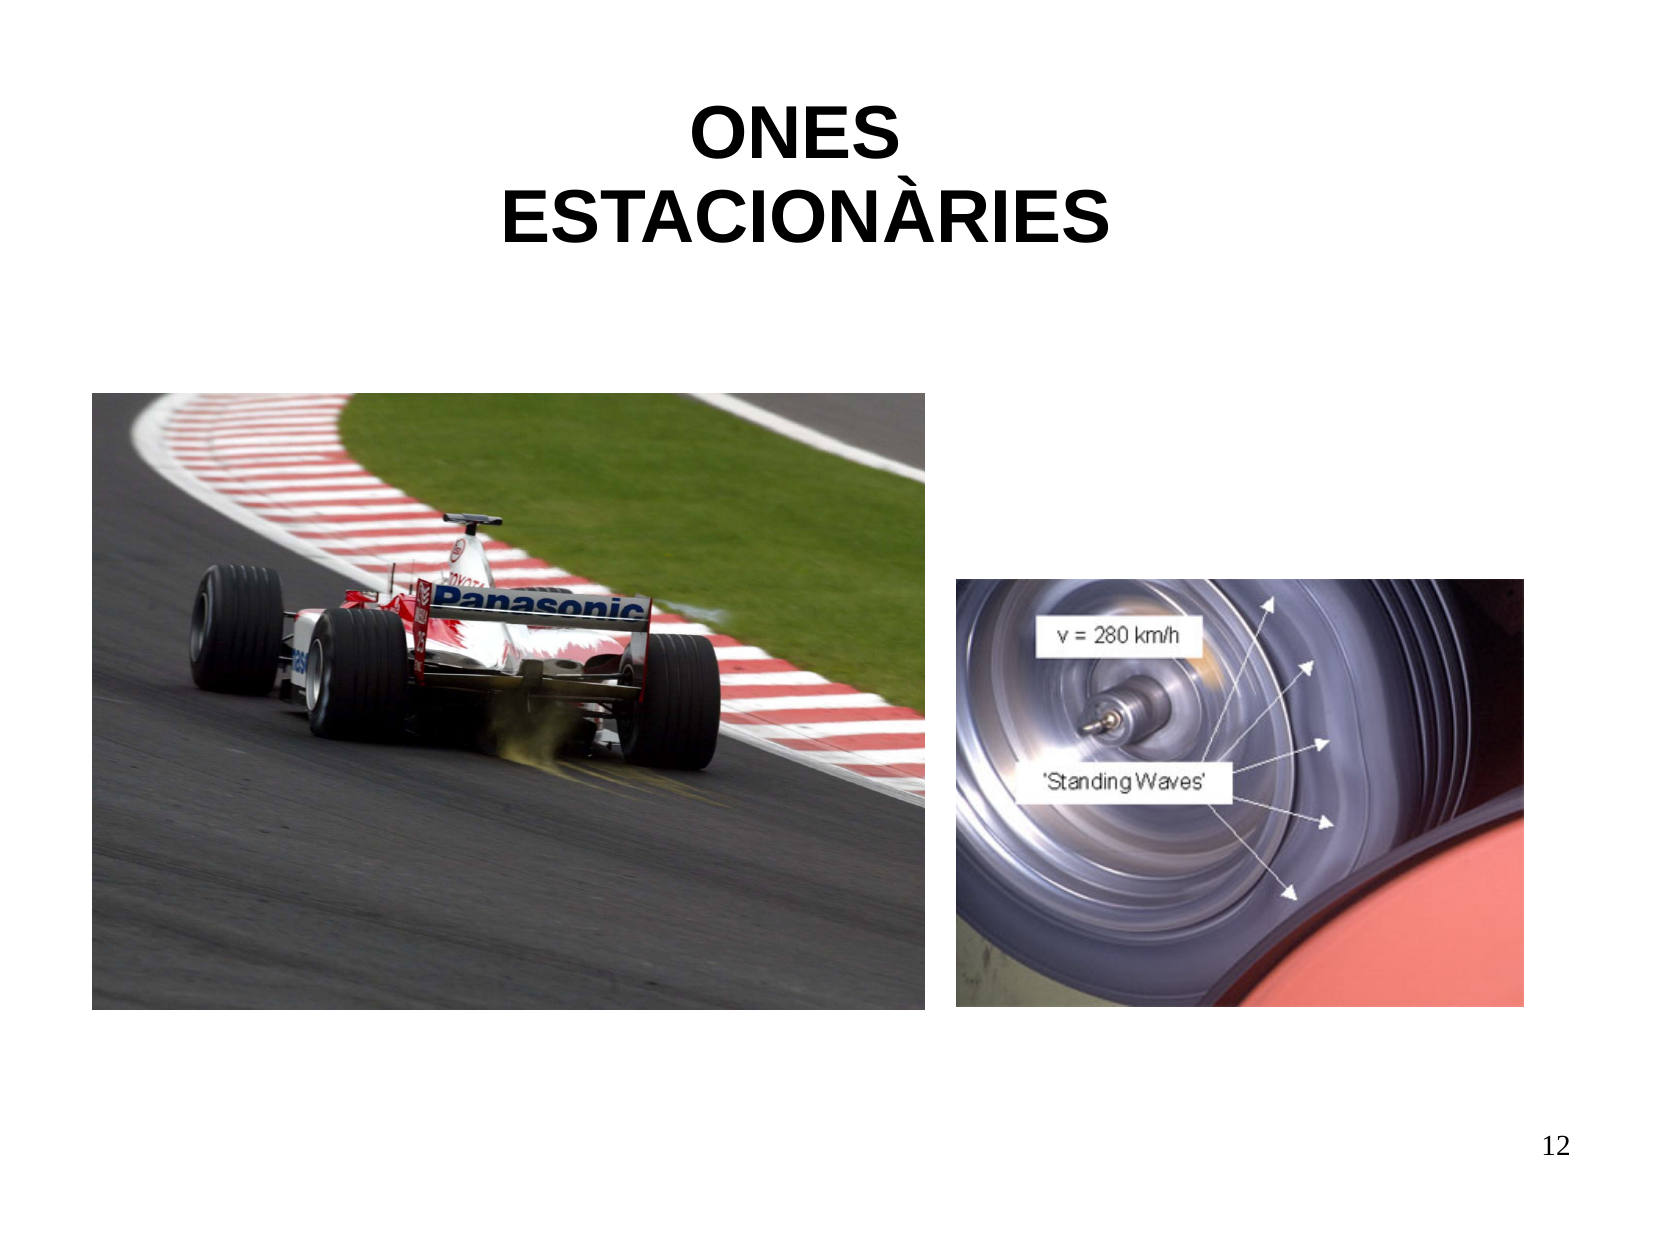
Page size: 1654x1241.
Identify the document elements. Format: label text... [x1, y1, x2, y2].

text_box ONES ESTACIONÀRIES [354, 82, 1258, 266]
picture [92, 393, 925, 1010]
picture [956, 579, 1524, 1007]
